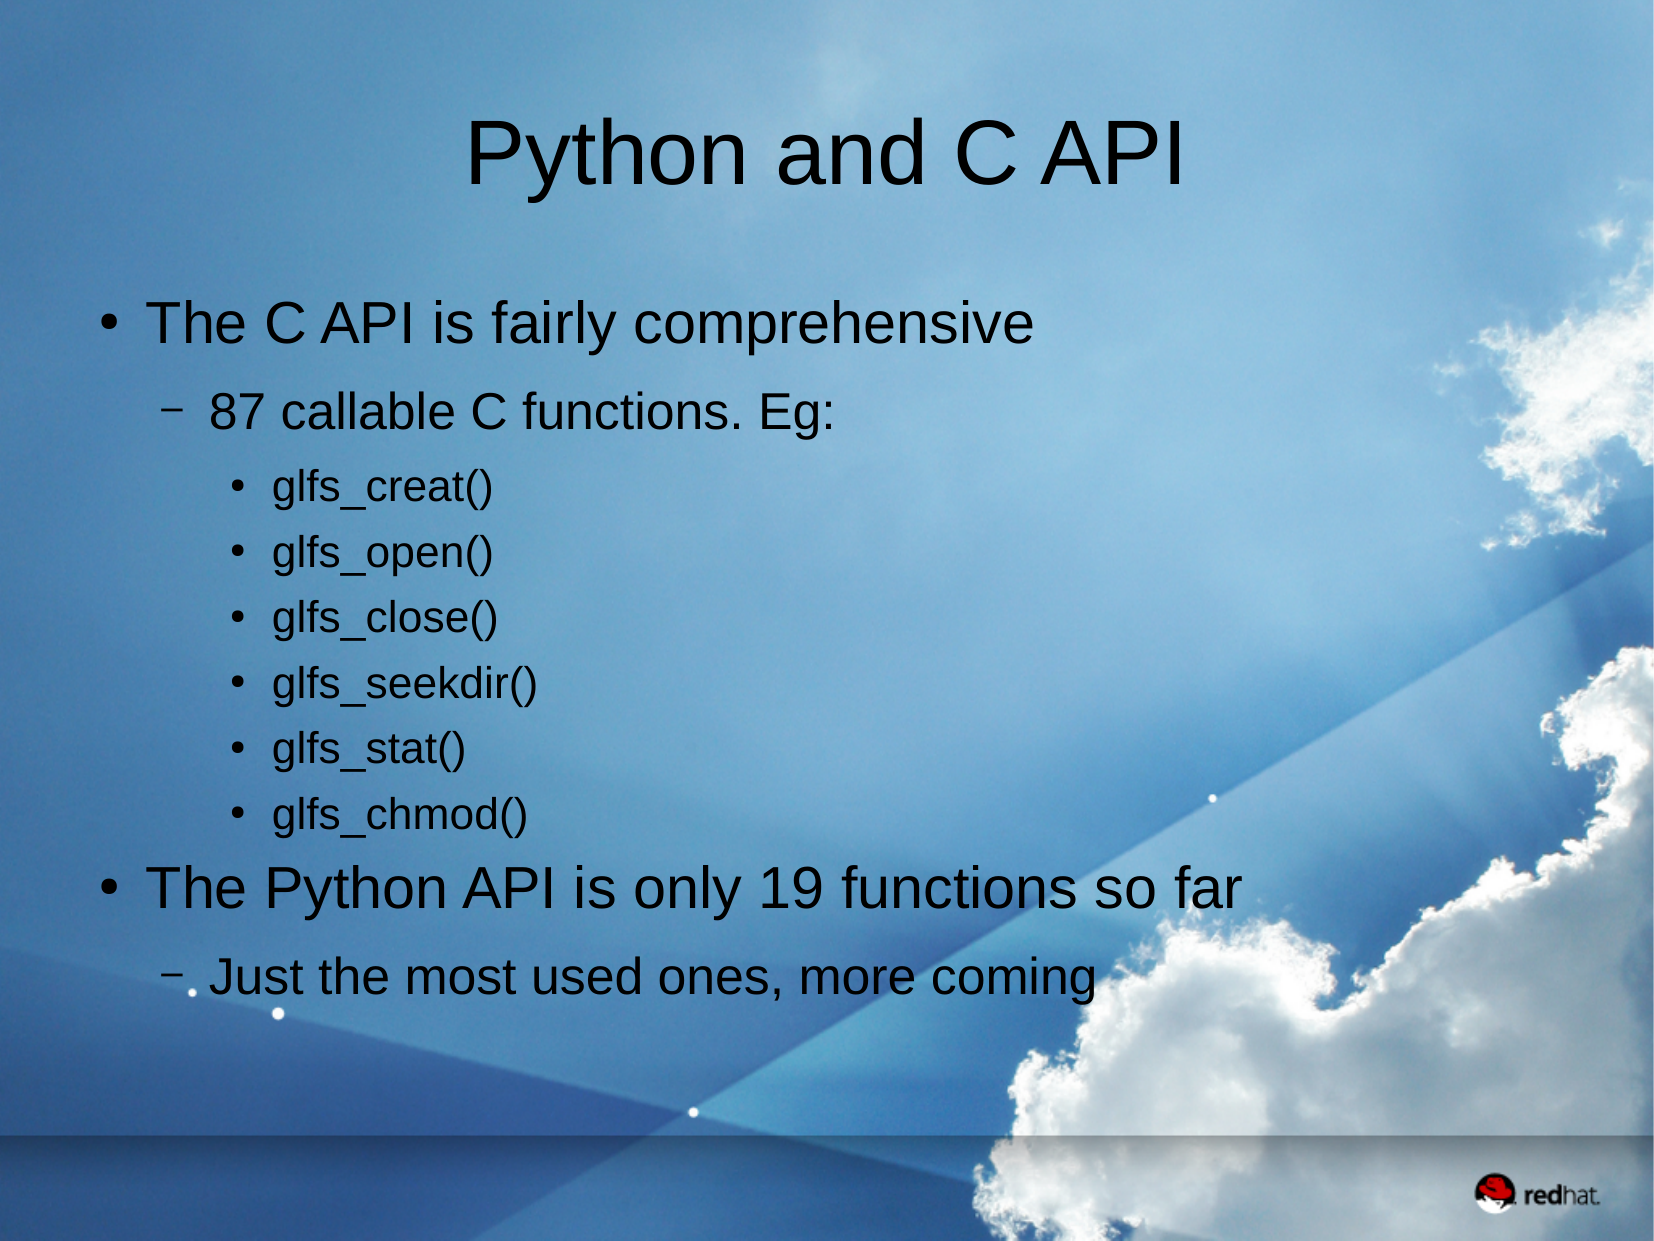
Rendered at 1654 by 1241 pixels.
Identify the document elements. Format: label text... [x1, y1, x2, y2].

title Python and C API [82, 49, 1571, 257]
list The C API is fairly comprehensive 87 callable C functions. Eg: glfs_creat() glfs_open() glfs_close() glfs_seekdir() glfs_stat() glfs_chmod() The Python API is only 19 functions so far Just the most used ones, more coming [82, 290, 1571, 1010]
picture [0, 0, 1654, 1241]
